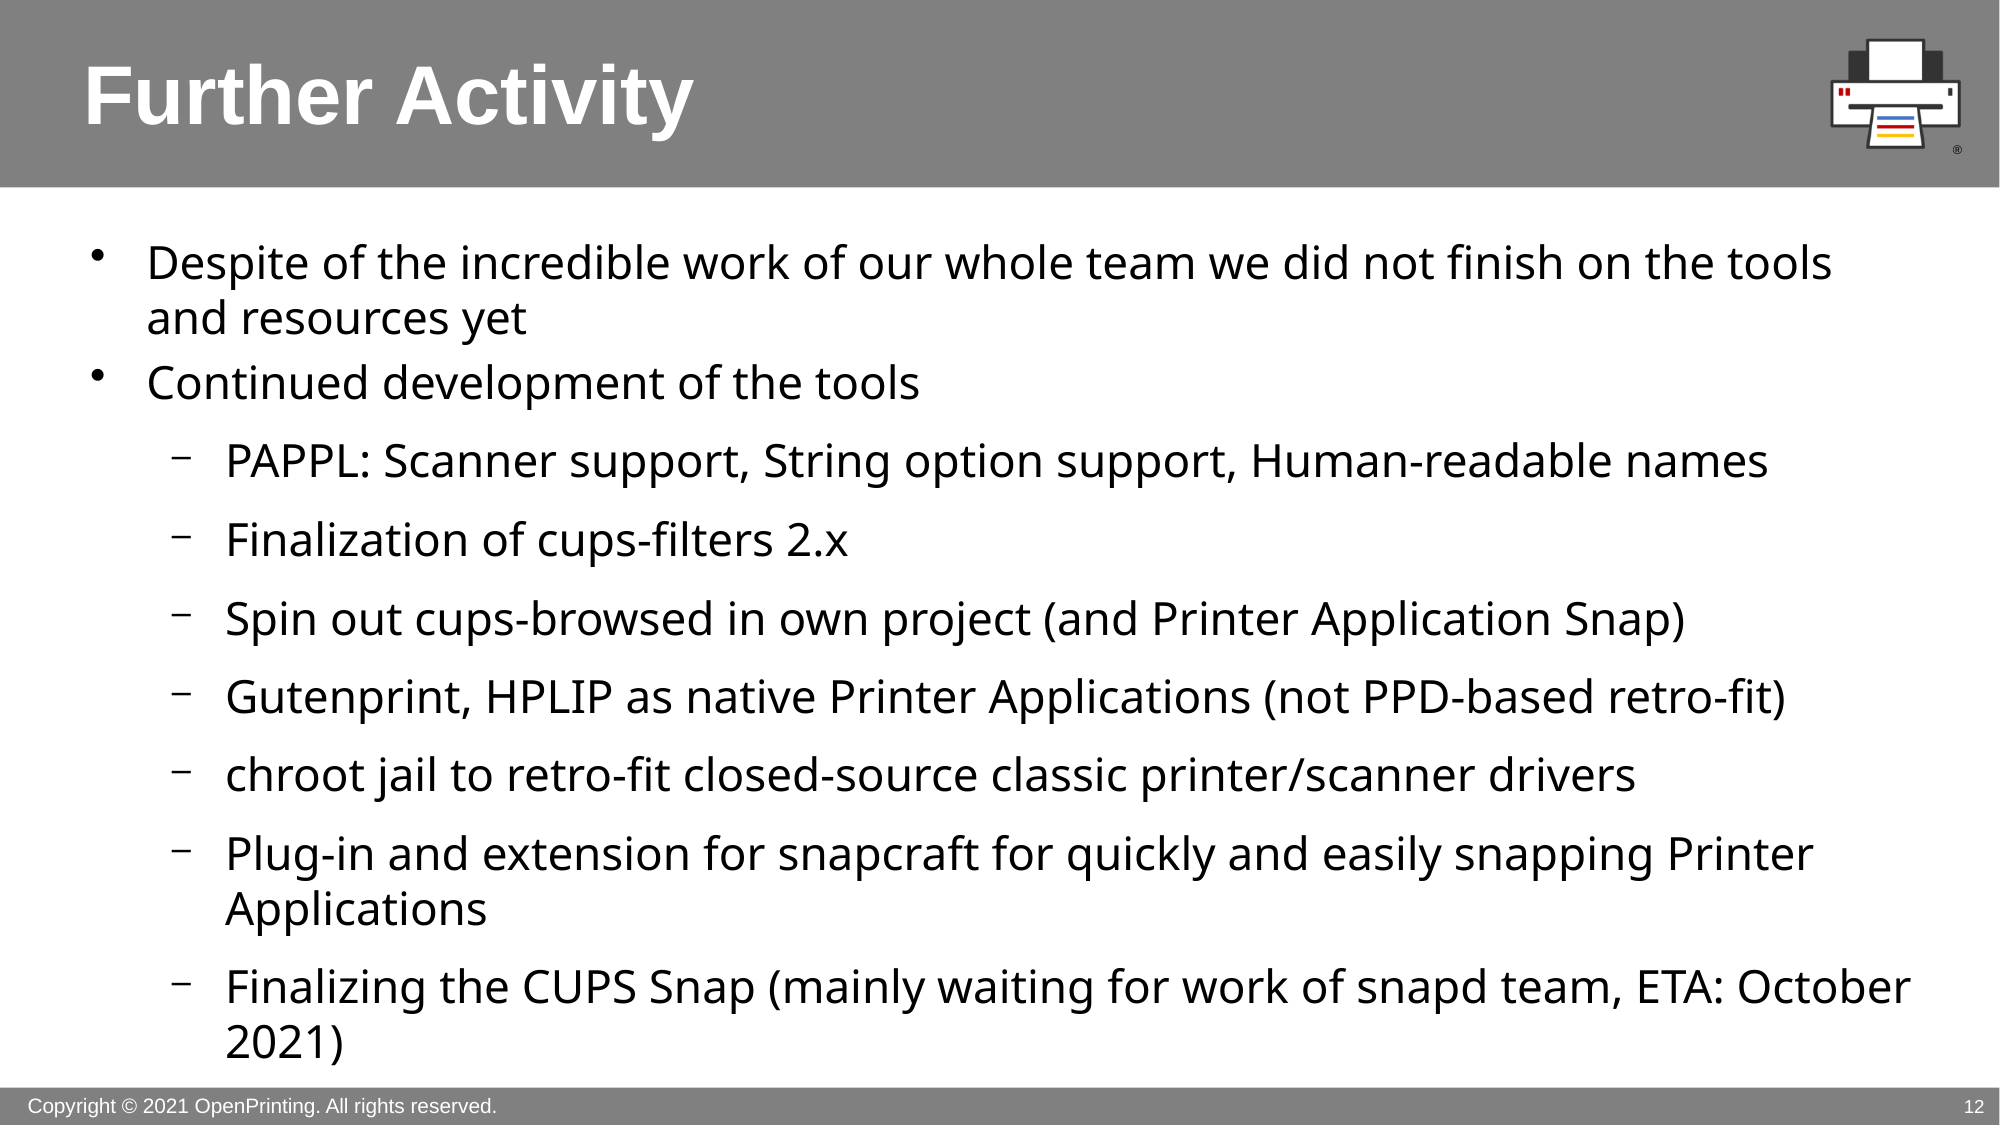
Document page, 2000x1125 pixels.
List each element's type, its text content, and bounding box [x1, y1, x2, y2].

picture [1825, 33, 1966, 154]
list Despite of the incredible work of our whole team we did not finish on the tools and resources yet Continued development of the tools PAPPL: Scanner support, String option support, Human-readable names Finalization of cups-filters 2.x Spin out cups-browsed in own project (and Printer Application Snap) Gutenprint, HPLIP as native Printer Applications (not PPD-based retro-fit) chroot jail to retro-fit closed-source classic printer/scanner drivers Plug-in and extension for snapcraft for quickly and easily snapping Printer Applications Finalizing the CUPS Snap (mainly waiting for work of snapd team, ETA: October 2021) [75, 224, 1936, 1067]
title Further Activity [75, 7, 1786, 175]
